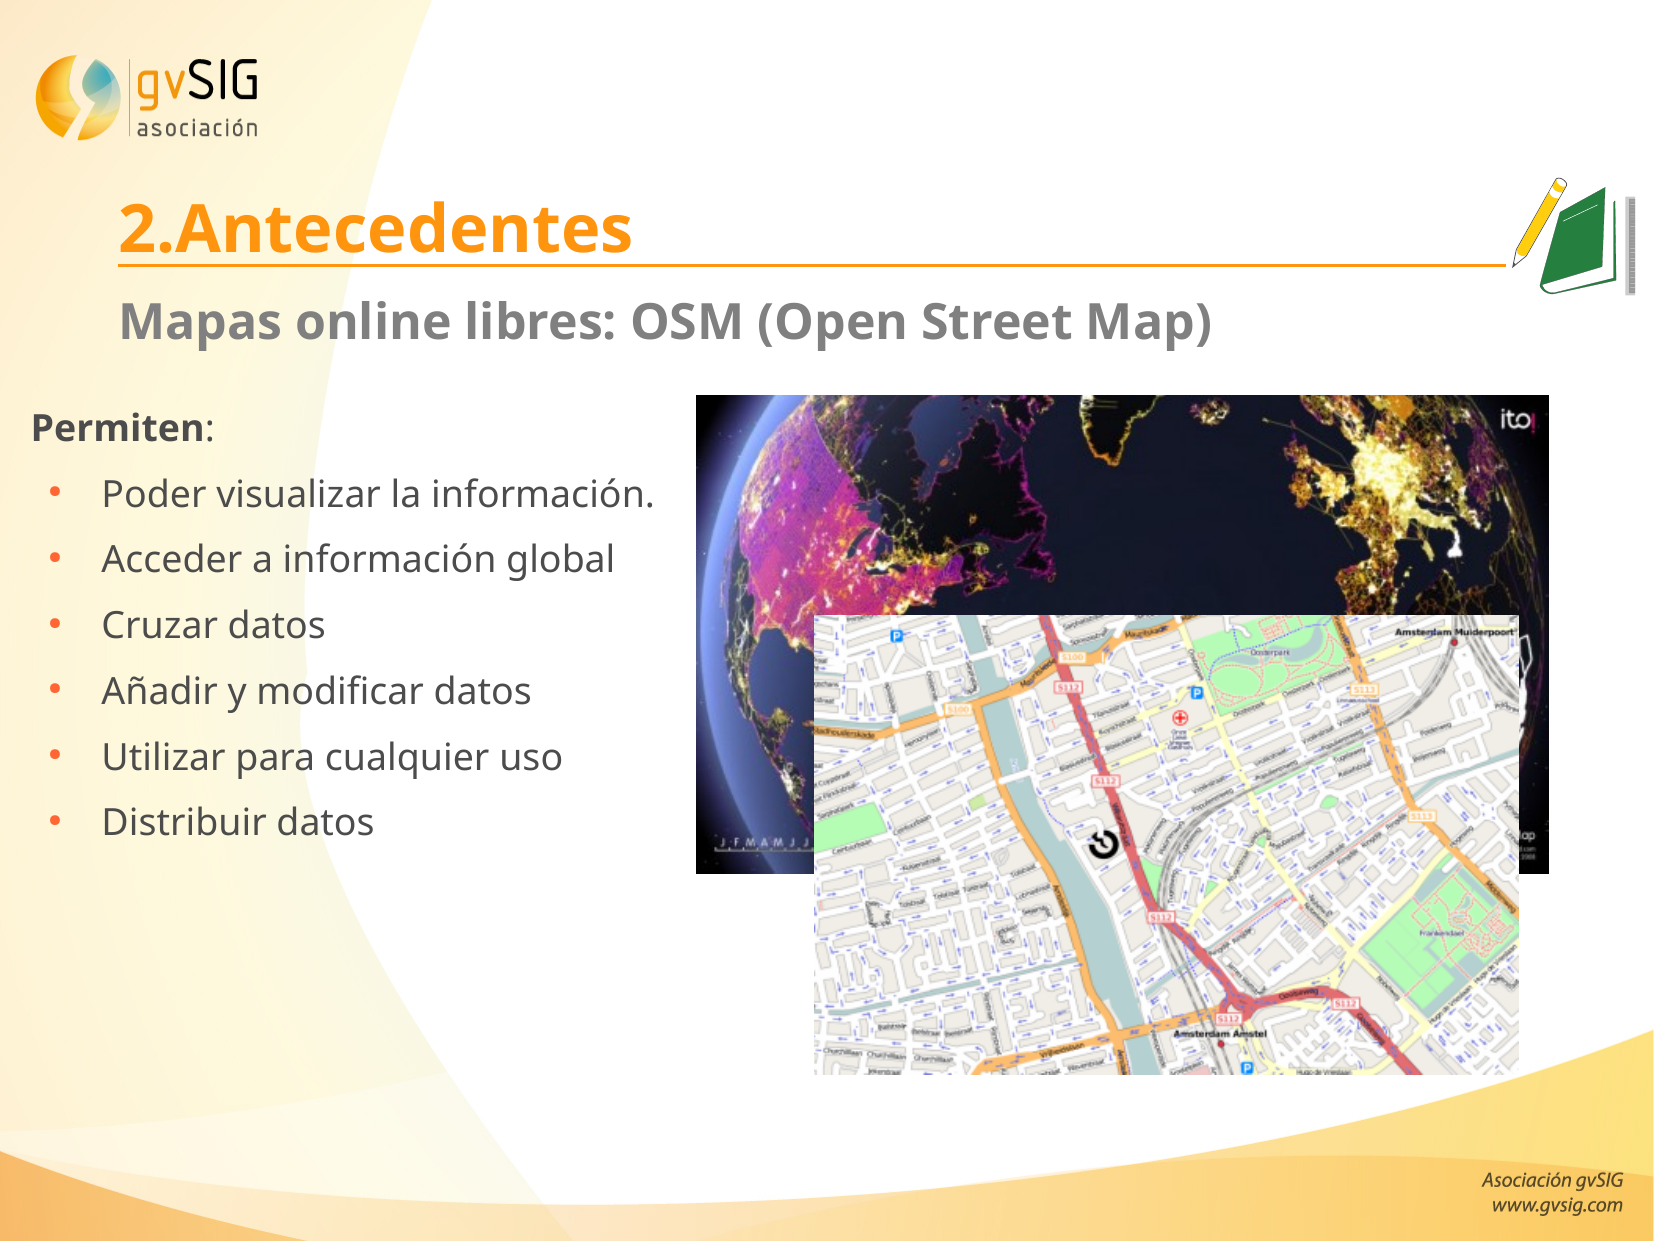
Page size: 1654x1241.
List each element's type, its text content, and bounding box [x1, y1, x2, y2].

title Mapas online libres: OSM (Open Street Map) [118, 276, 1477, 365]
list Permiten: Poder visualizar la información. Acceder a información global Cruzar datos Añadir y modificar datos Utilizar para cualquier uso Distribuir datos [30, 401, 674, 1062]
picture [0, 0, 1654, 1241]
title 2.Antecedentes [118, 177, 1511, 276]
